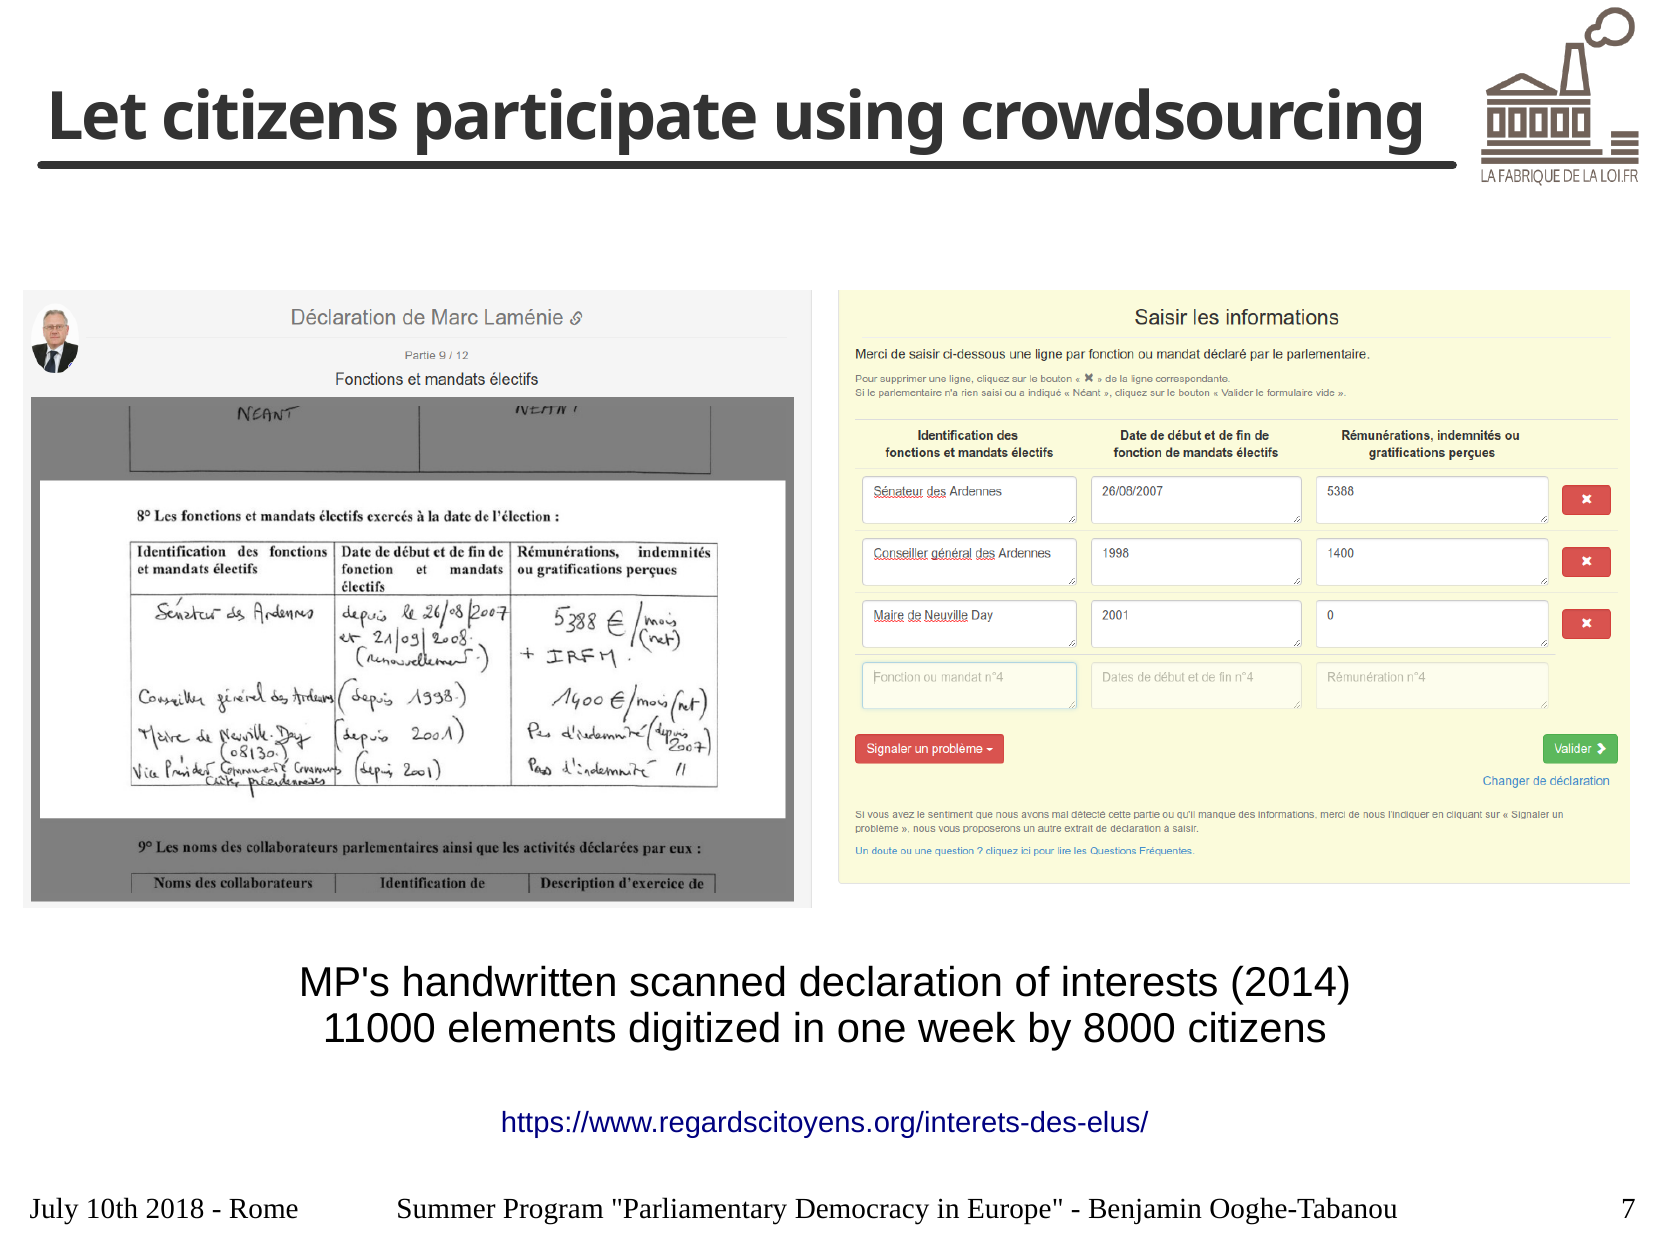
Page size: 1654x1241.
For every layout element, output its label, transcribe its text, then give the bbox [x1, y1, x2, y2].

picture [1464, 0, 1654, 189]
text_box MP's handwritten scanned declaration of interests (2014) 11000 elements digitized in one week by 8000 citizens [19, 951, 1632, 1060]
title Let citizens participate using crowdsourcing [29, 37, 1518, 189]
picture [23, 290, 1630, 908]
text_box https://www.regardscitoyens.org/interets-des-elus/ [486, 1098, 1174, 1147]
